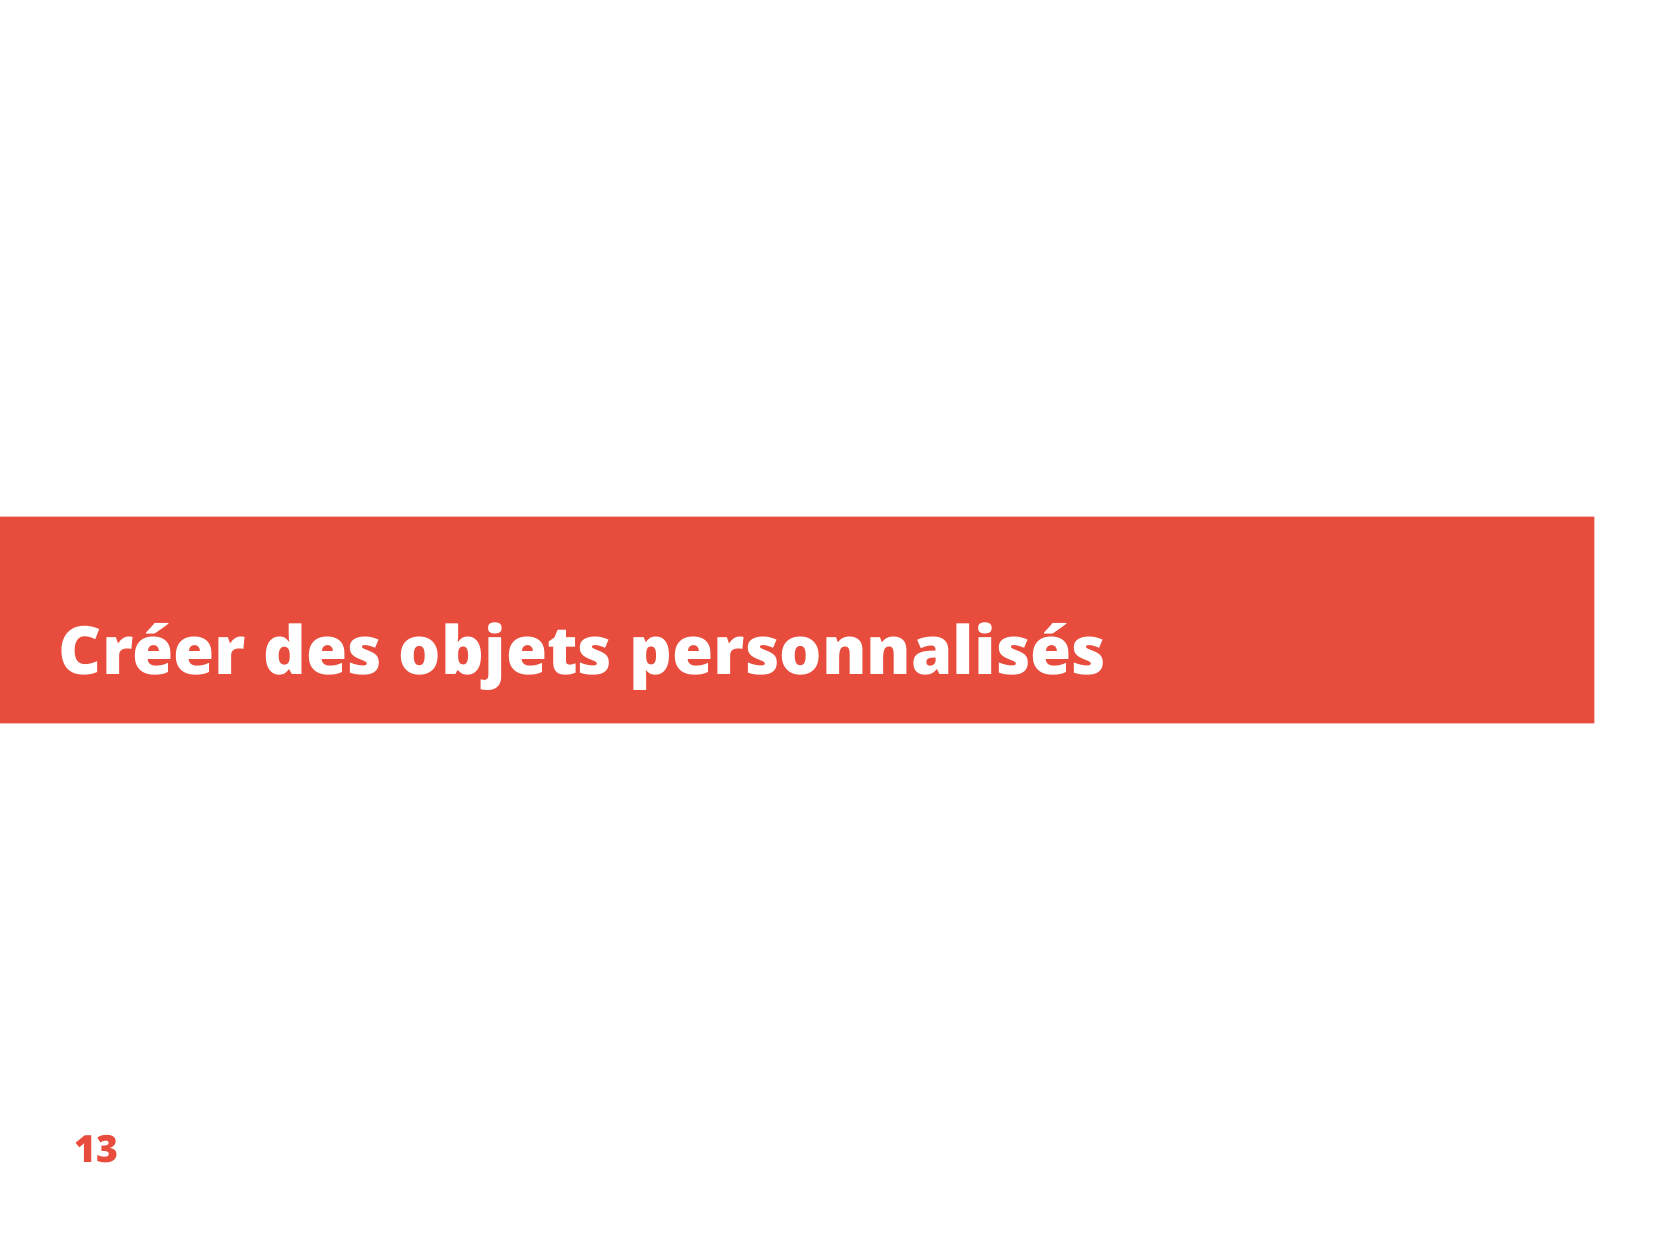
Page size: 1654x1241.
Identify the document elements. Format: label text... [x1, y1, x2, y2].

title Créer des objets personnalisés [59, 546, 1595, 694]
